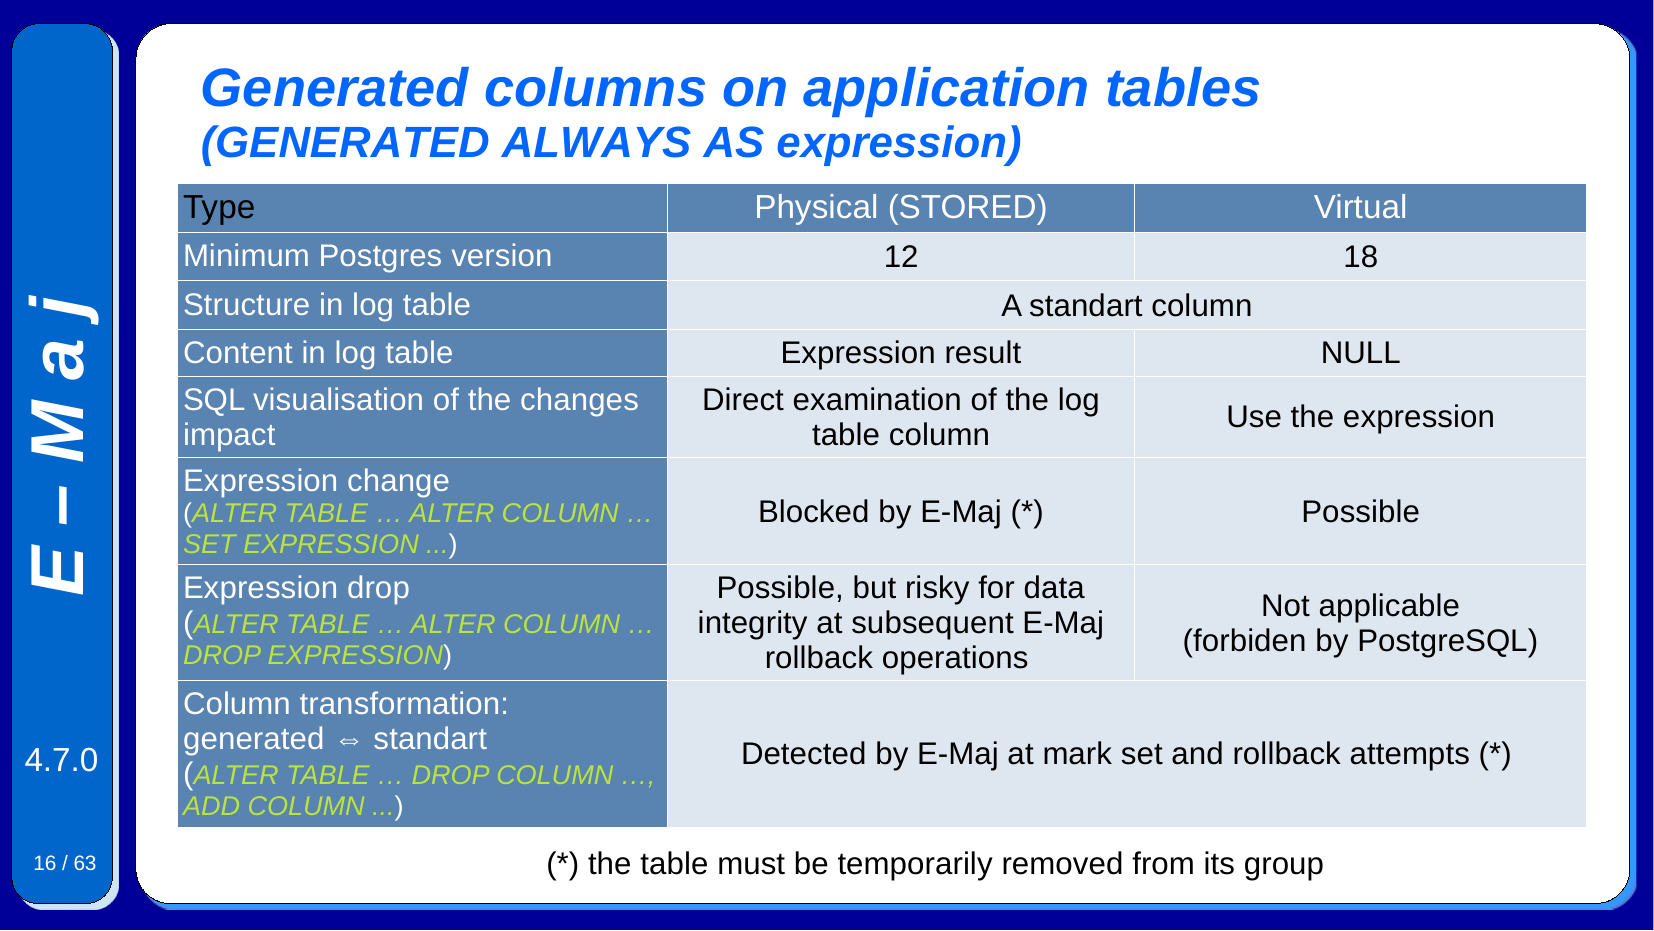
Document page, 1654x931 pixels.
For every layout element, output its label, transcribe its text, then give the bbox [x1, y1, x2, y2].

table_cell Direct examination of the log table column [668, 377, 1134, 457]
table_cell A standart column [668, 281, 1586, 329]
table_header Physical (STORED) [668, 184, 1134, 232]
table_cell Expression result [668, 330, 1134, 376]
table_cell Use the expression [1135, 377, 1586, 457]
table_cell Detected by E-Maj at mark set and rollback attempts (*) [668, 681, 1586, 827]
table_cell Possible, but risky for data integrity at subsequent E-Maj rollback operations [668, 565, 1134, 680]
table_cell Expression change (ALTER TABLE … ALTER COLUMN … SET EXPRESSION ...) [178, 458, 667, 564]
table_cell 18 [1135, 233, 1586, 280]
table_cell Possible [1135, 458, 1586, 564]
table_cell Column transformation: generated ⇔ standart (ALTER TABLE … DROP COLUMN …, ADD COLUMN ...) [178, 681, 667, 827]
table_header Type [178, 184, 667, 232]
table_cell Blocked by E-Maj (*) [668, 458, 1134, 564]
table_cell Minimum Postgres version [178, 233, 667, 280]
table_header Virtual [1135, 184, 1586, 232]
title Generated columns on application tables (GENERATED ALWAYS AS expression) [200, 34, 1575, 183]
table_cell Expression drop (ALTER TABLE … ALTER COLUMN … DROP EXPRESSION) [178, 565, 667, 680]
table_cell 12 [668, 233, 1134, 280]
table_cell NULL [1135, 330, 1586, 376]
table_cell Structure in log table [178, 281, 667, 329]
table_cell SQL visualisation of the changes impact [178, 377, 667, 457]
table_cell Content in log table [178, 330, 667, 376]
table_cell Not applicable (forbiden by PostgreSQL) [1135, 565, 1586, 680]
text_box (*) the table must be temporarily removed from its group [531, 838, 1336, 889]
